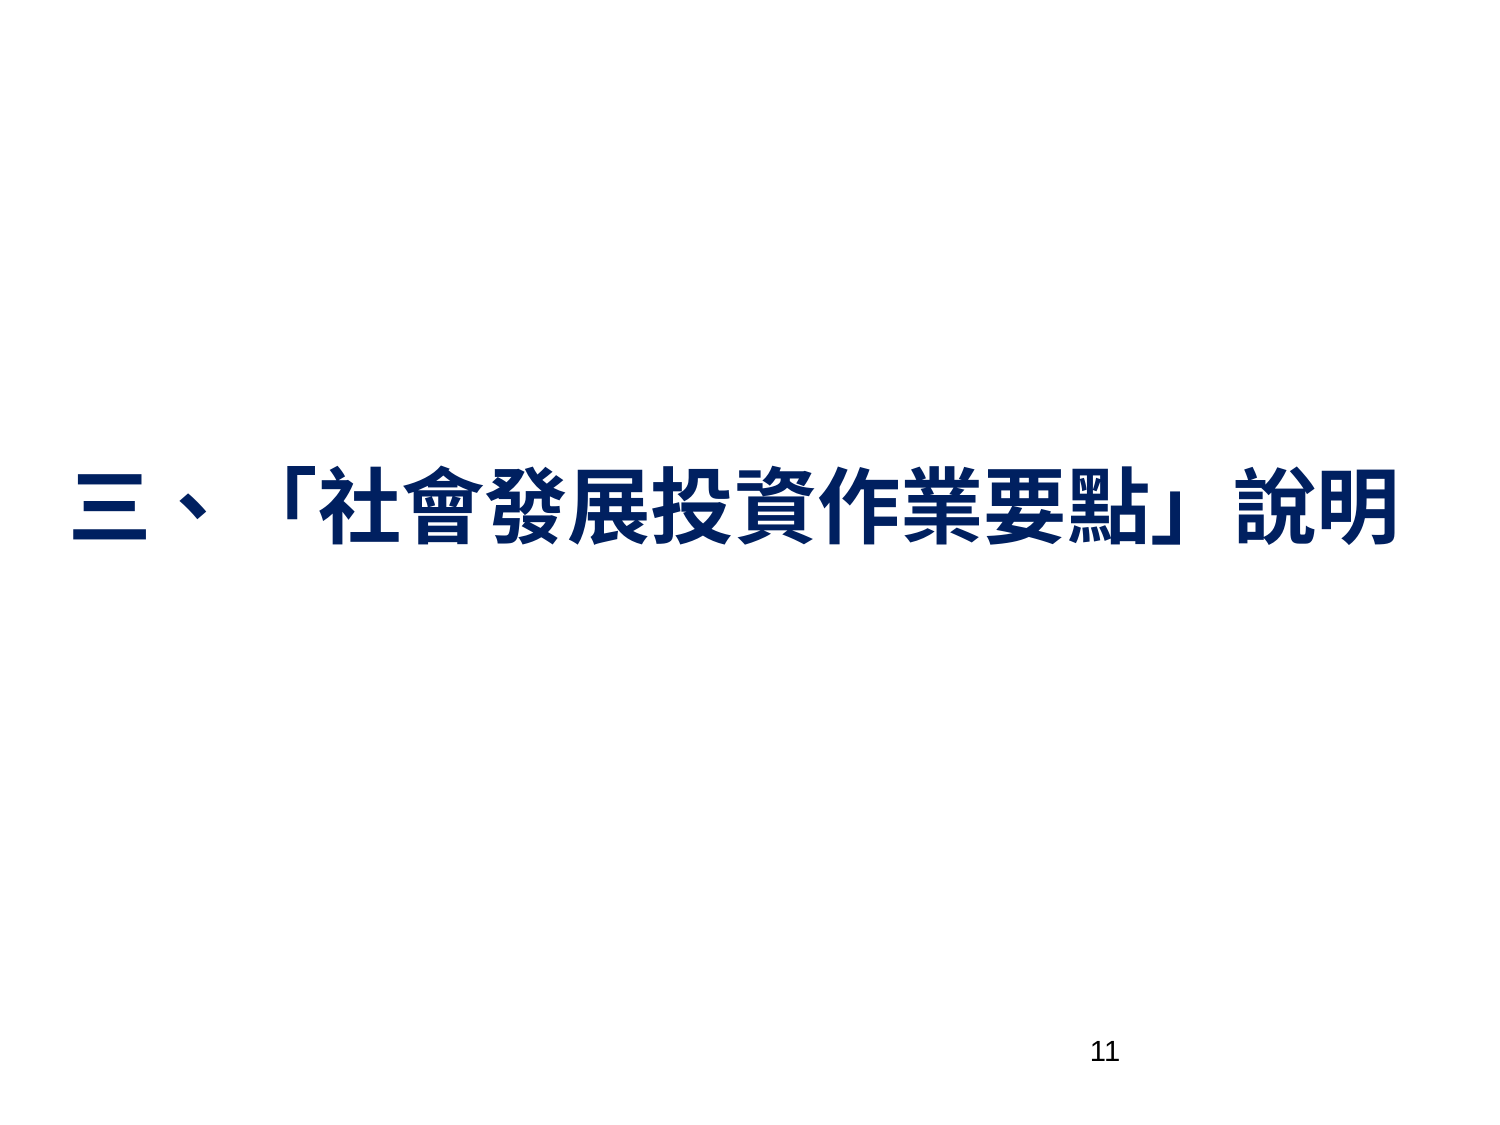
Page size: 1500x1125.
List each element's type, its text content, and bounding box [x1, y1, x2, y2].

title 三、「社會發展投資作業要點」說明 [47, 330, 1422, 659]
text_box 10 [1074, 1024, 1426, 1103]
